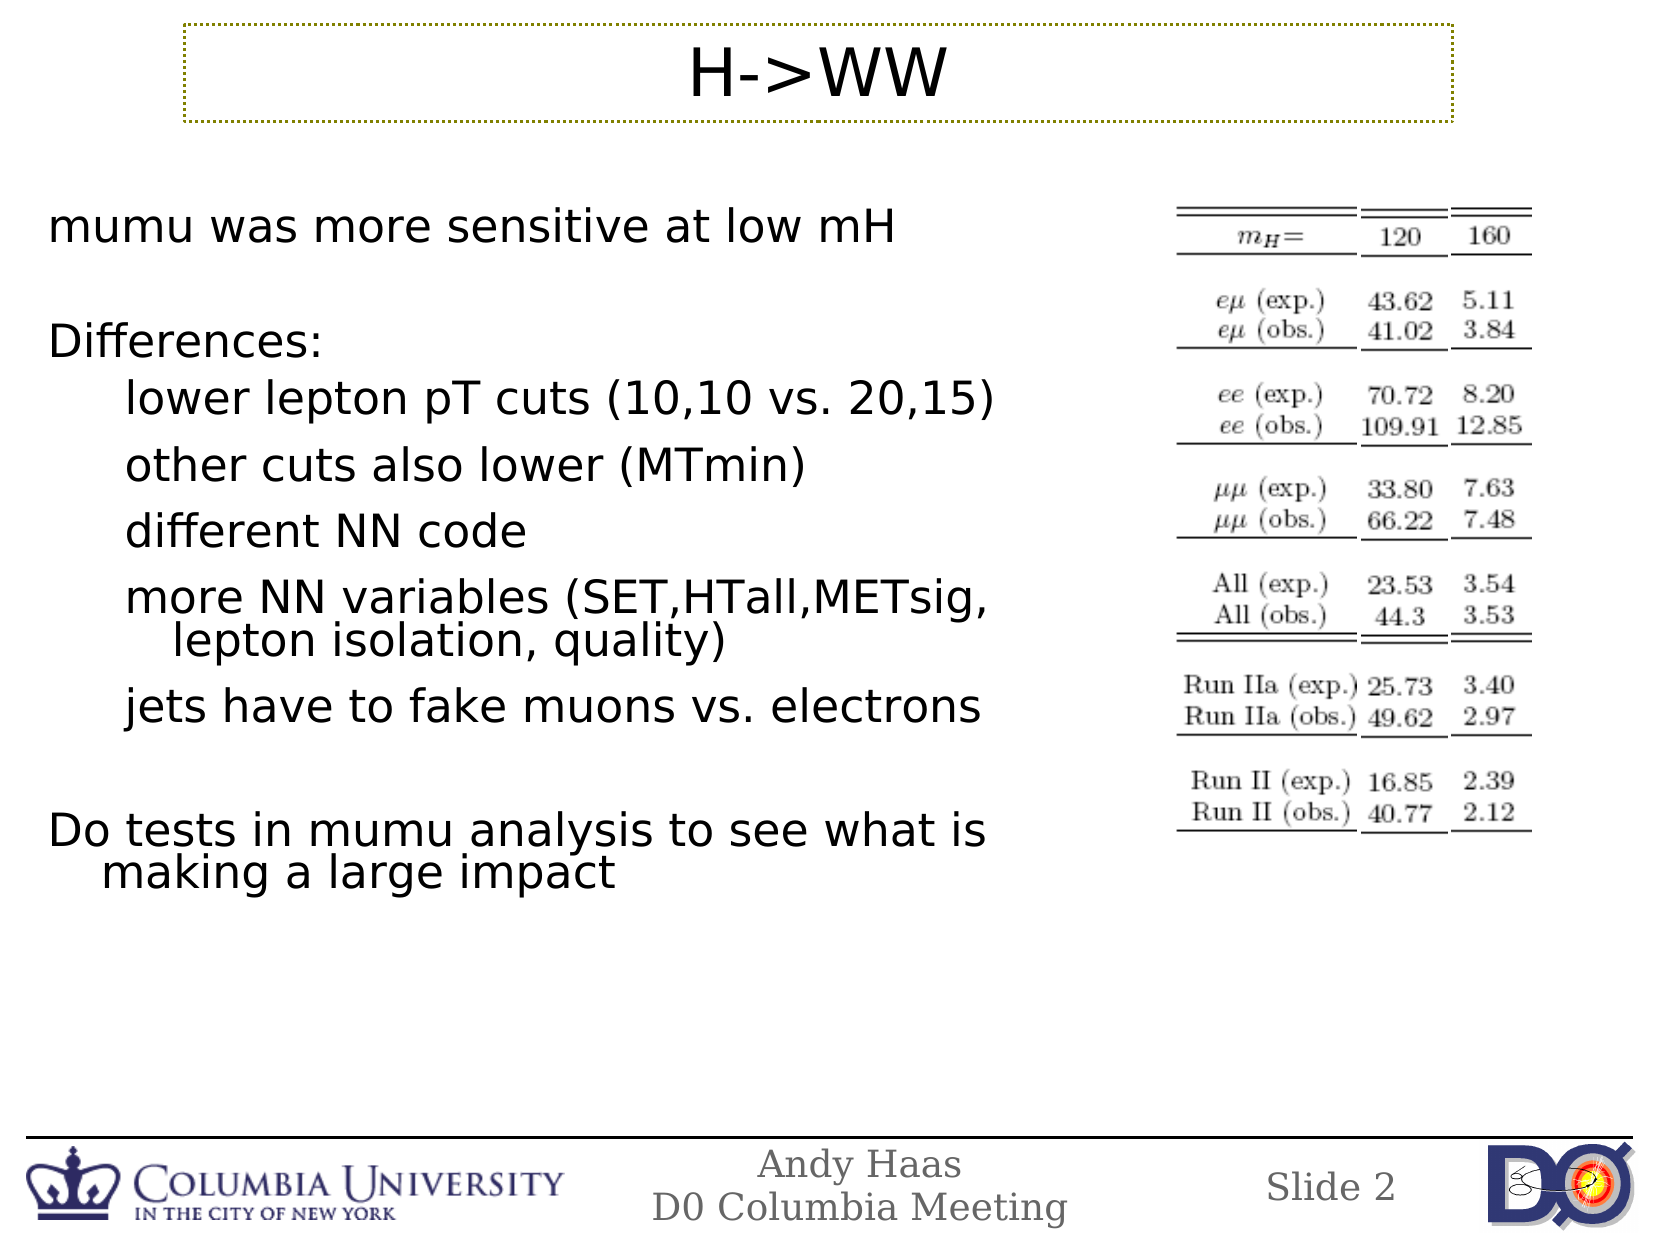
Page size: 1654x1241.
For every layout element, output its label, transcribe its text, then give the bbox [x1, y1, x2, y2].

title H->WW [184, 24, 1453, 122]
picture [1479, 1140, 1639, 1233]
picture [1451, 195, 1532, 848]
picture [1166, 200, 1357, 843]
picture [1361, 202, 1448, 847]
picture [26, 1146, 565, 1220]
list mumu was more sensitive at low mH Differences: lower lepton pT cuts (10,10 vs. 20,15) other cuts also lower (MTmin) different NN code more NN variables (SET,HTall,METsig, lepton isolation, quality) jets have to fake muons vs. electrons Do tests in mumu analysis to see what is making a large impact [30, 140, 1064, 1125]
